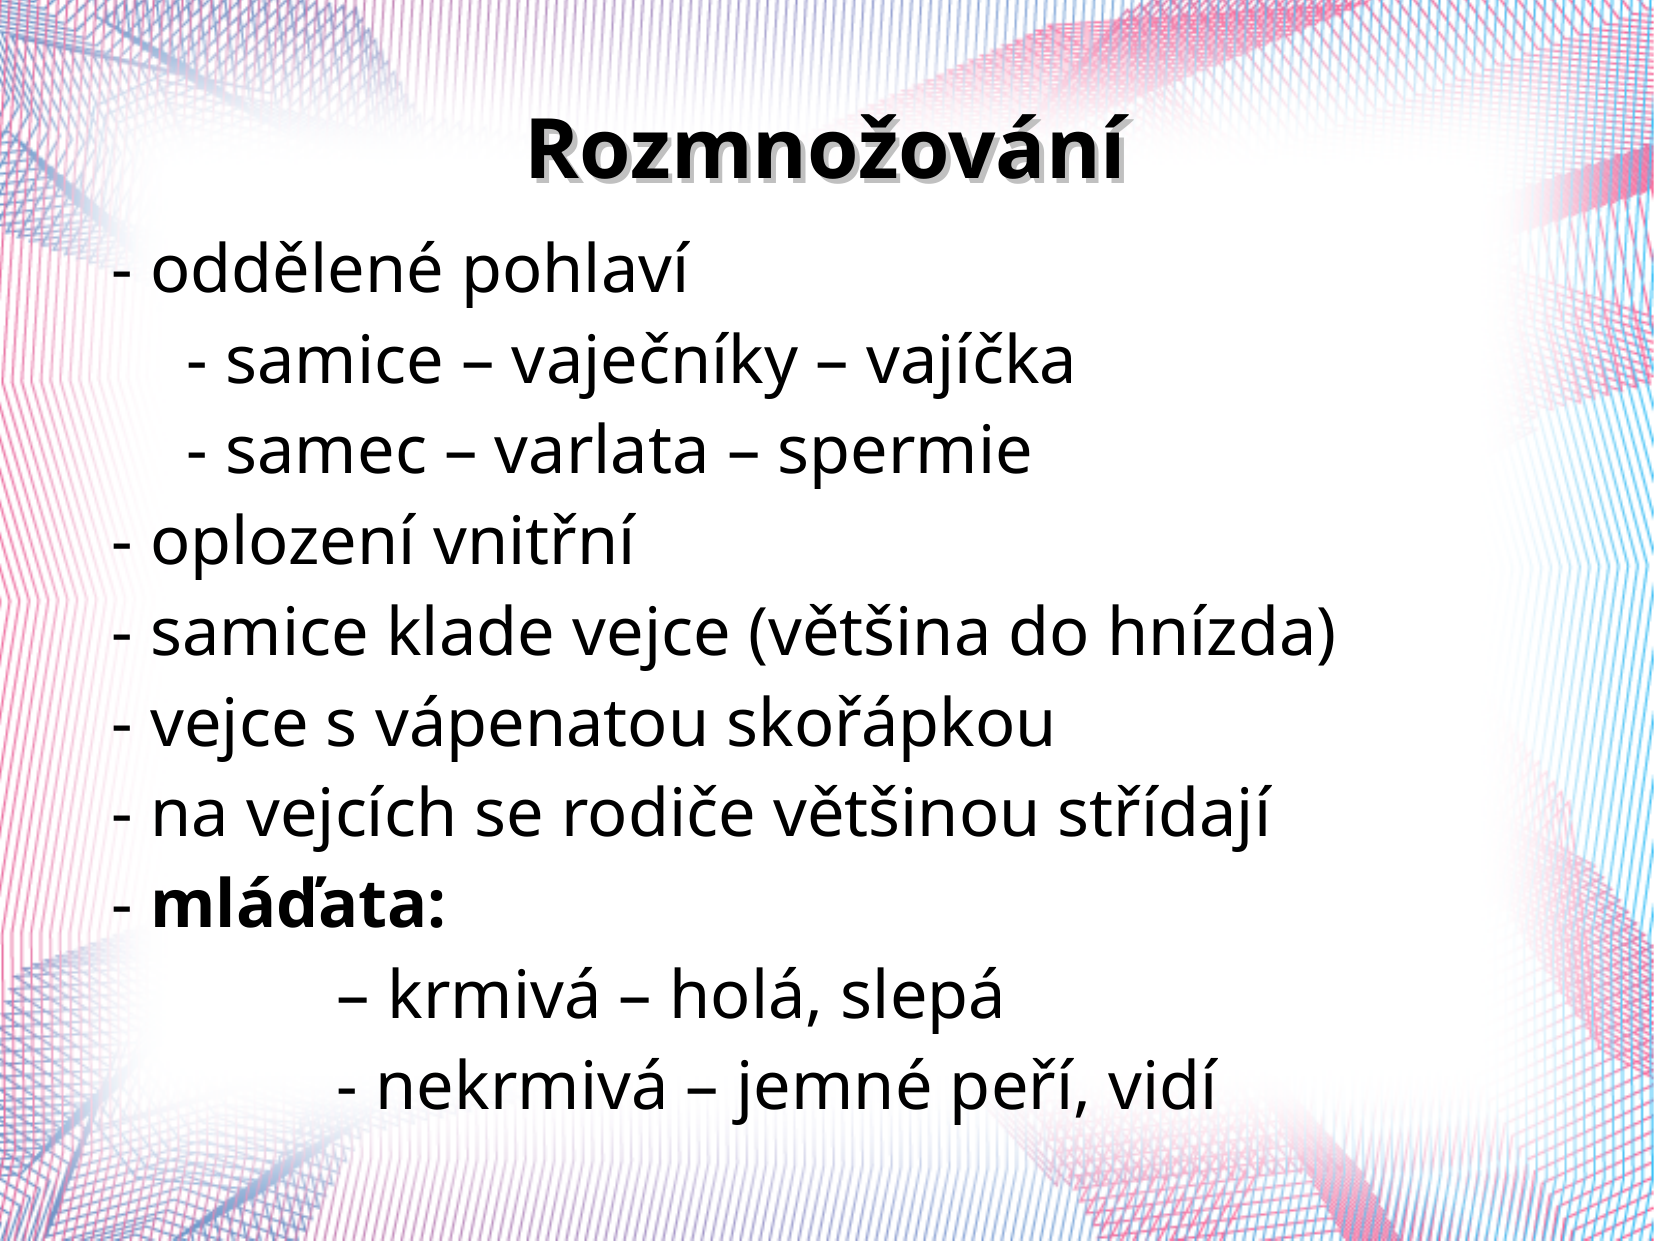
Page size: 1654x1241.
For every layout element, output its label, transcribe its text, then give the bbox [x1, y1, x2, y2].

text_box - oddělené pohlaví - samice – vaječníky – vajíčka - samec – varlata – spermie - oplození vnitřní - samice klade vejce (většina do hnízda) - vejce s vápenatou skořápkou - na vejcích se rodiče většinou střídají - mláďata: – krmivá – holá, slepá - nekrmivá – jemné peří, vidí [96, 214, 1536, 1159]
text_box Rozmnožování [11, 82, 1640, 214]
